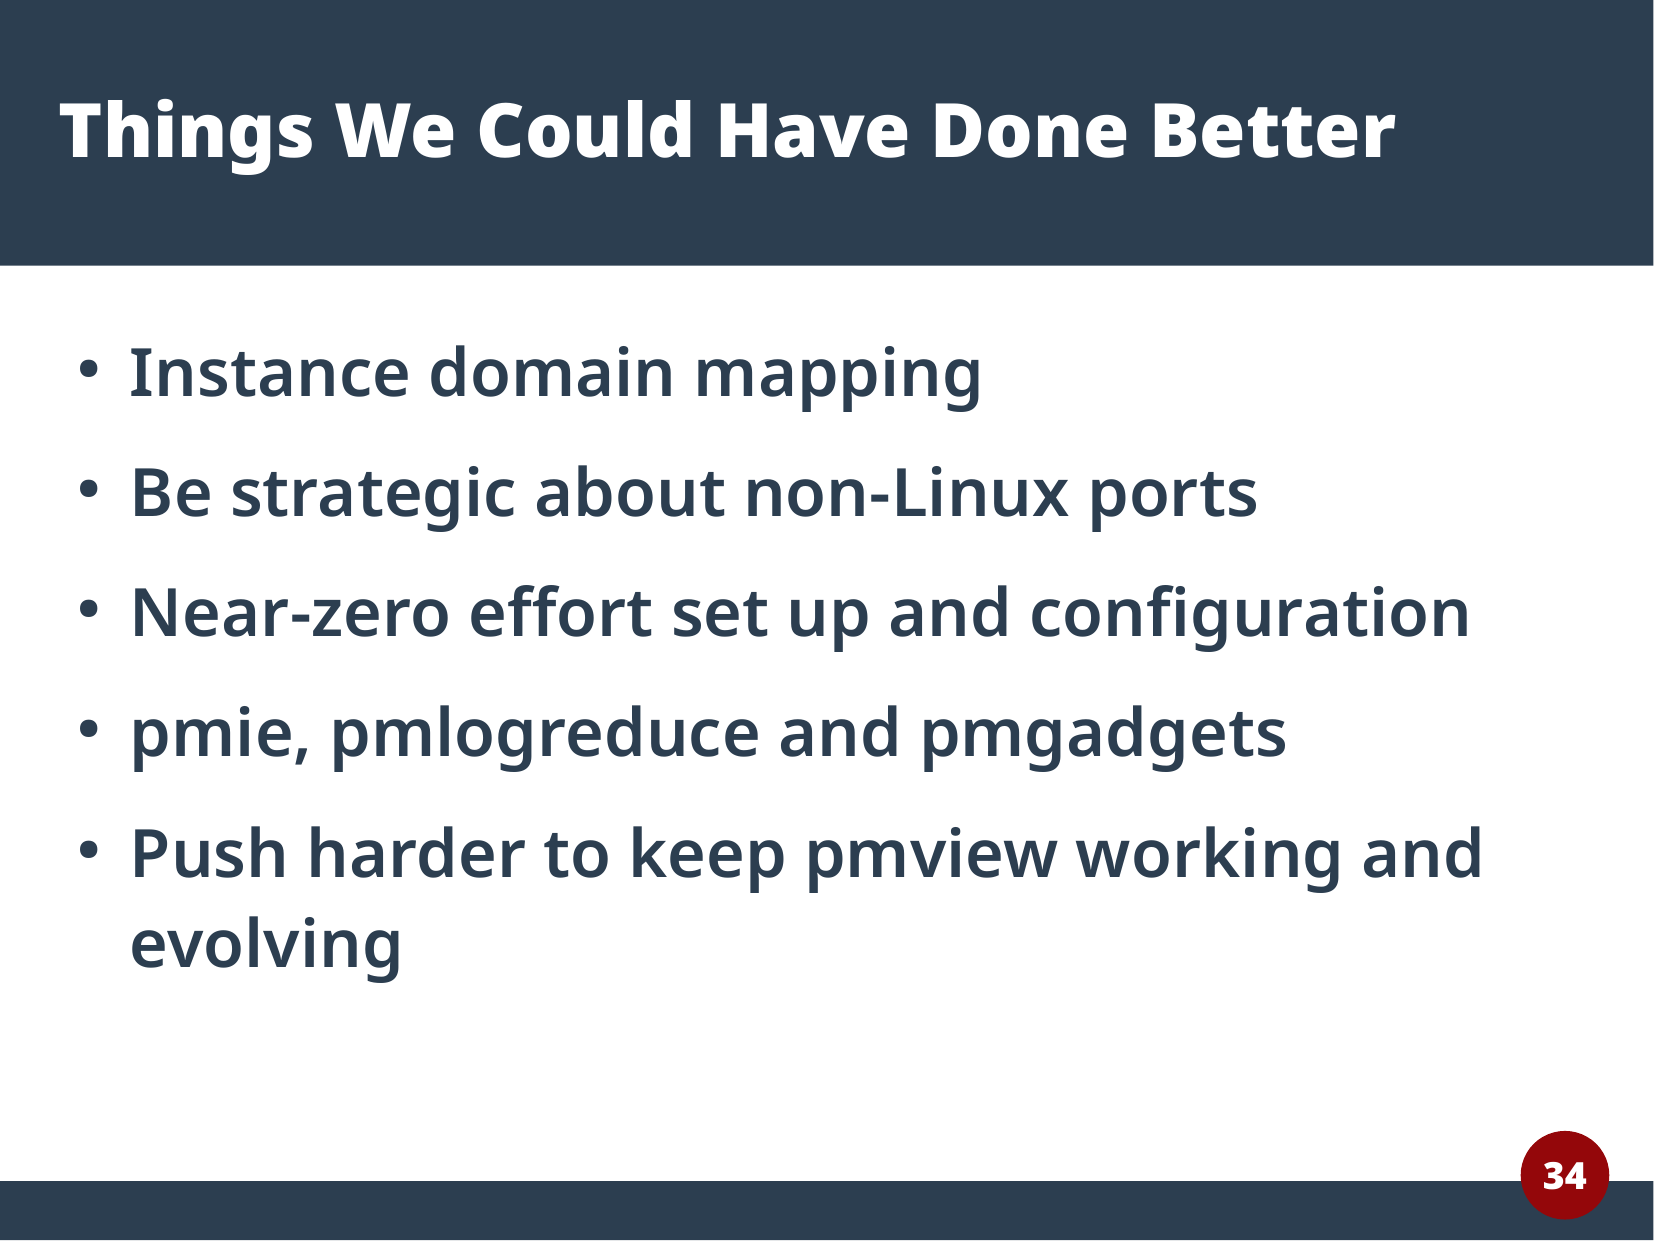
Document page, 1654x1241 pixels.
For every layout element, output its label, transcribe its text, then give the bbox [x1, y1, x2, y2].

list Instance domain mapping Be strategic about non-Linux ports Near-zero effort set up and configuration pmie, pmlogreduce and pmgadgets Push harder to keep pmview working and evolving [59, 324, 1595, 1152]
title Things We Could Have Done Better [59, 49, 1595, 207]
